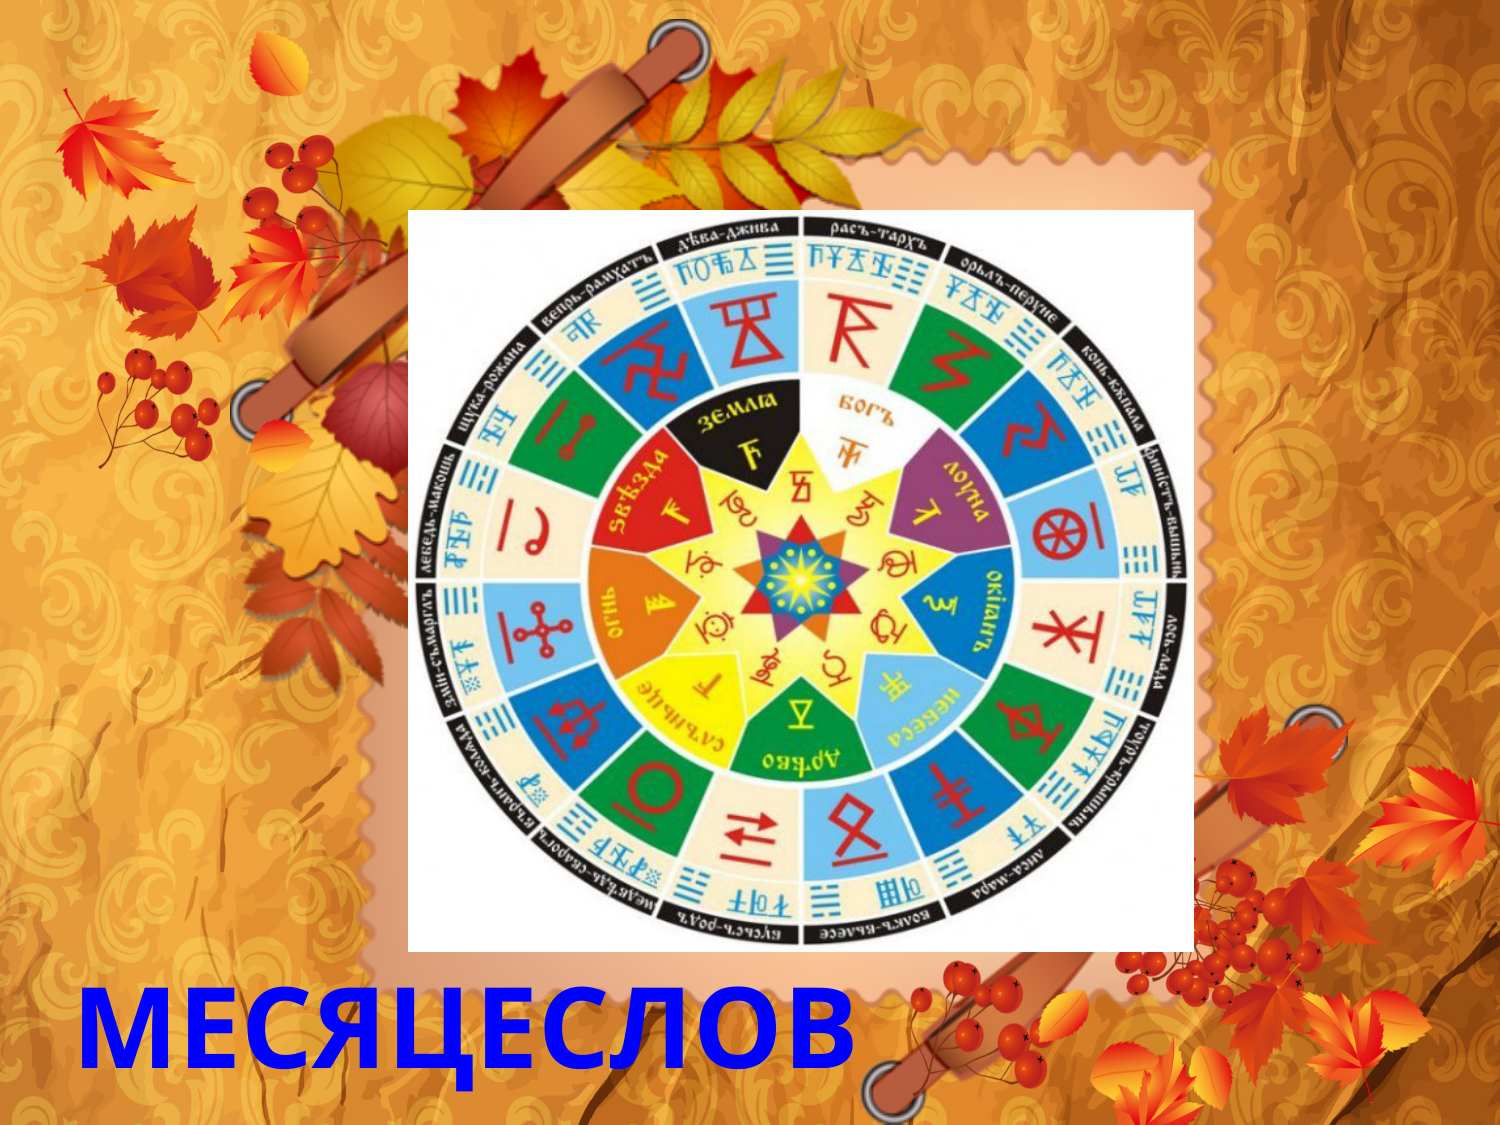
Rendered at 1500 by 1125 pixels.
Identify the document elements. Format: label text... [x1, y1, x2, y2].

text_box МЕСЯЦЕСЛОВ [0, 940, 931, 1125]
picture [0, 0, 1500, 1125]
